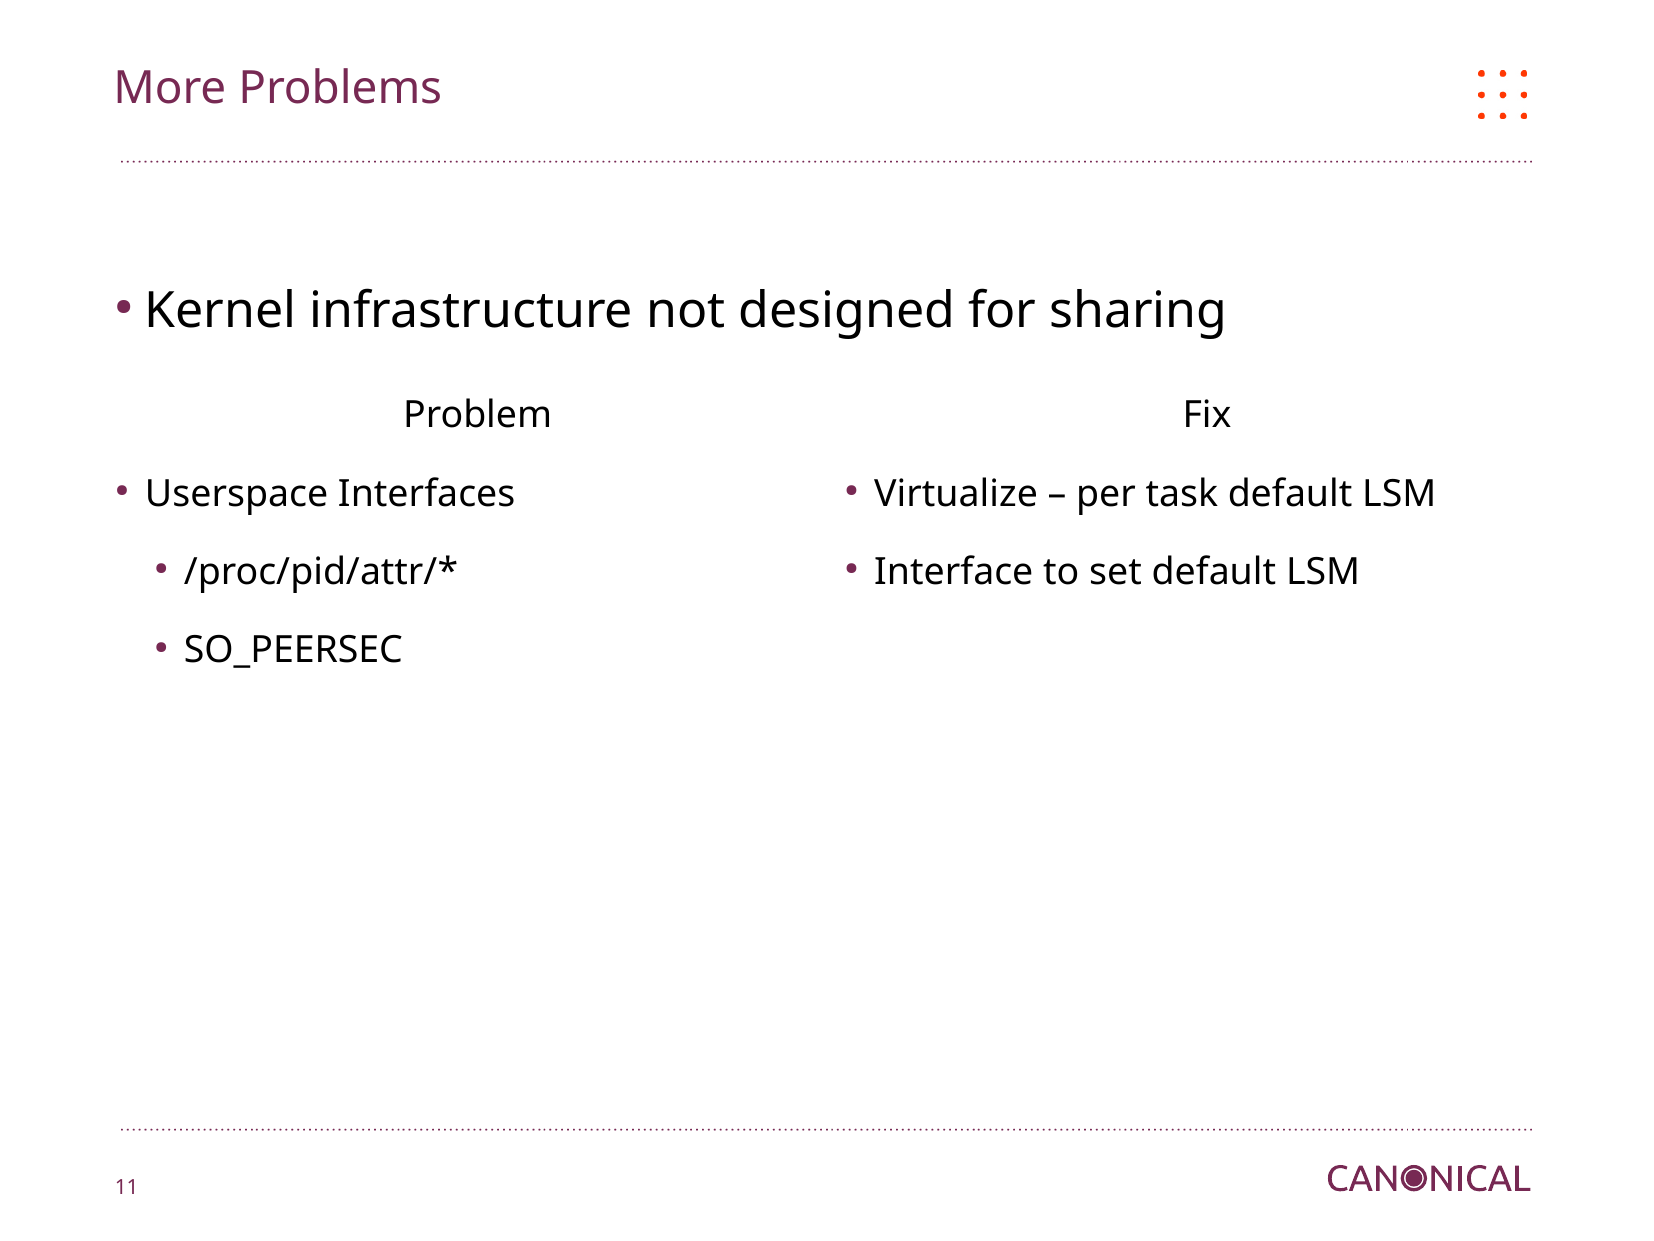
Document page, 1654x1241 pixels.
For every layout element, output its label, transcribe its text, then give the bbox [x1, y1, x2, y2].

picture [111, 159, 1533, 166]
title More Problems [113, 64, 1382, 107]
picture [1478, 70, 1527, 119]
list Kernel infrastructure not designed for sharing [115, 256, 1410, 1241]
list Fix Virtualize – per task default LSM Interface to set default LSM [844, 375, 1540, 1092]
list Problem Userspace Interfaces /proc/pid/attr/* SO_PEERSEC [115, 375, 811, 1092]
picture [1410, 1127, 1533, 1134]
